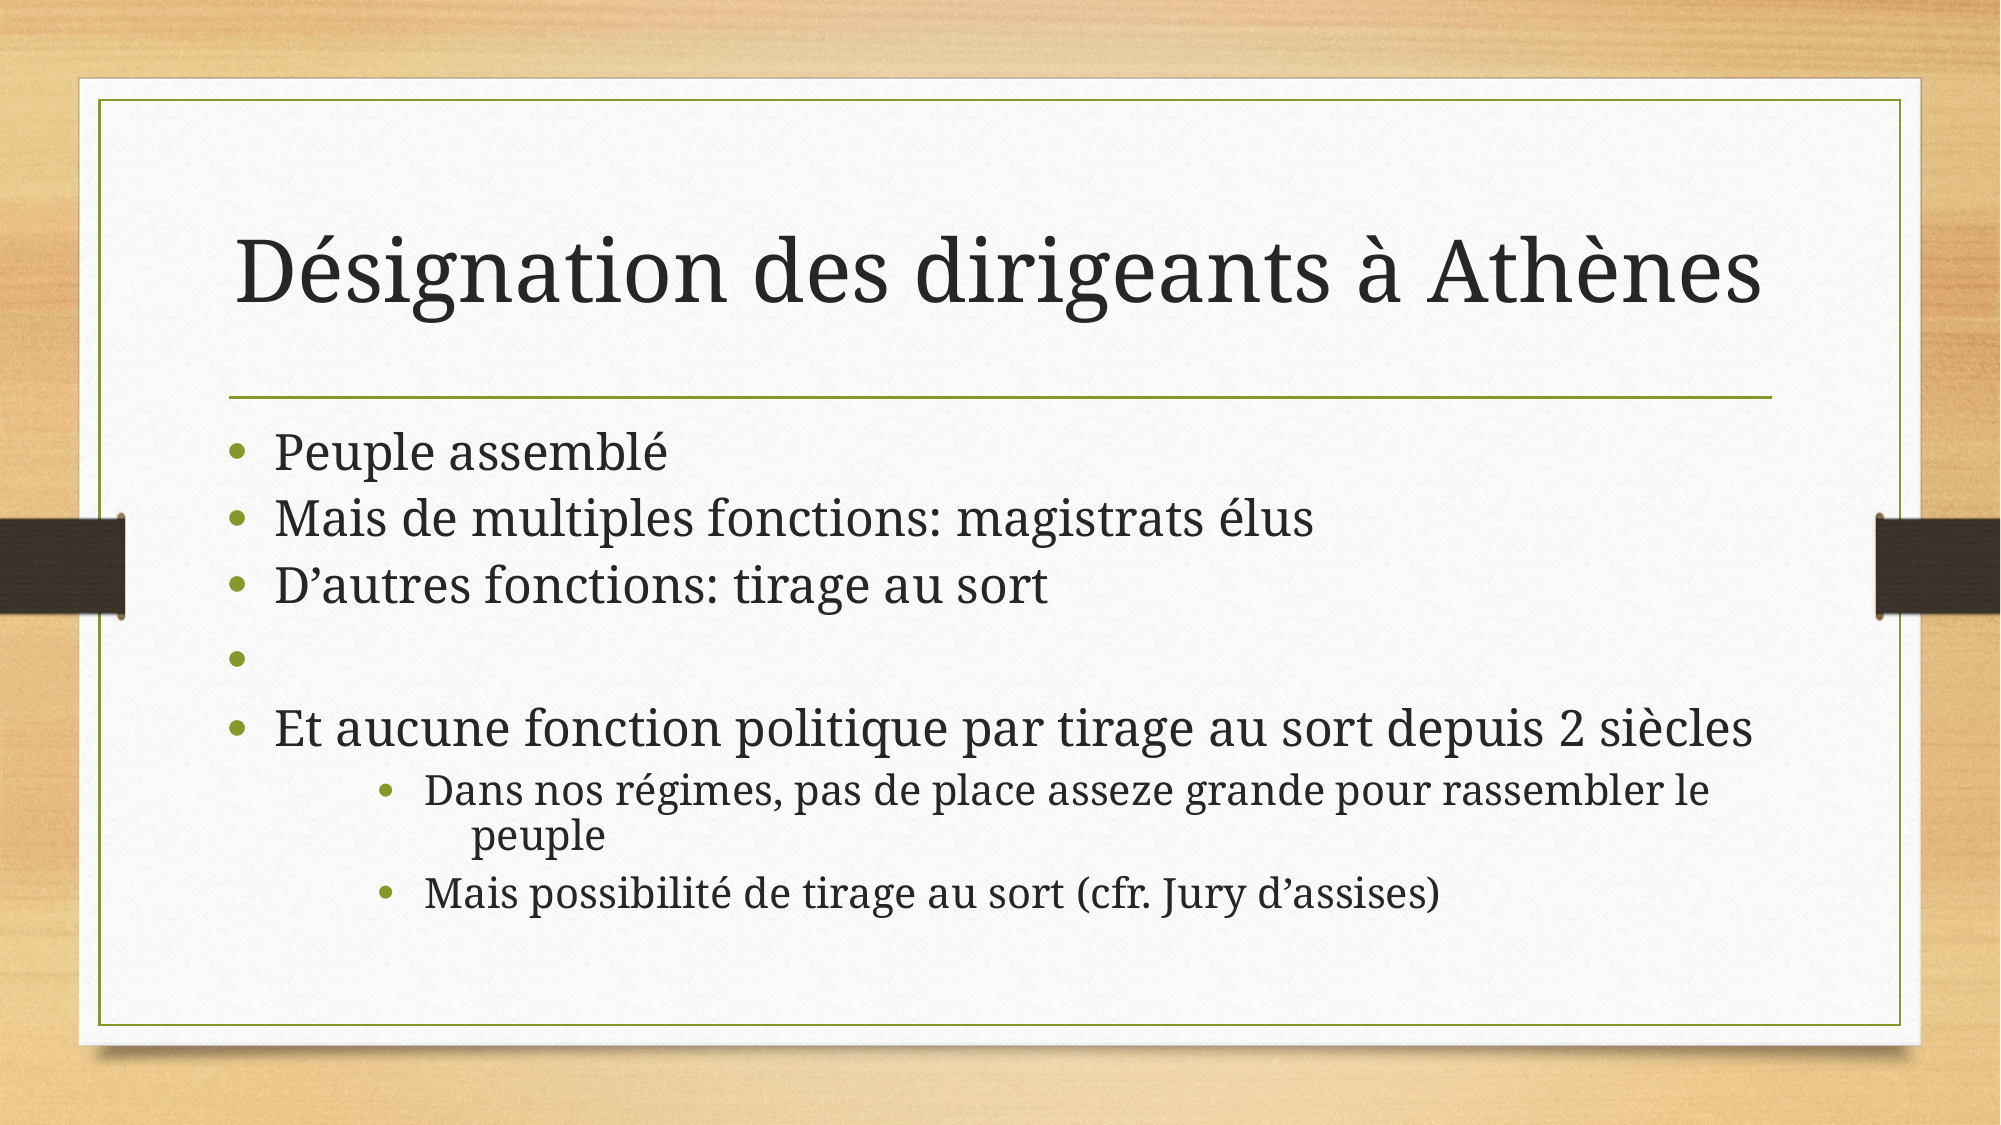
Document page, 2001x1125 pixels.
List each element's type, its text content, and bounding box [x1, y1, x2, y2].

title Désignation des dirigeants à Athènes [212, 161, 1788, 376]
list Peuple assemblé Mais de multiples fonctions: magistrats élus D’autres fonctions: tirage au sort Et aucune fonction politique par tirage au sort depuis 2 siècles Dans nos régimes, pas de place asseze grande pour rassembler le peuple Mais possibilité de tirage au sort (cfr. Jury d’assises) [212, 419, 1788, 964]
